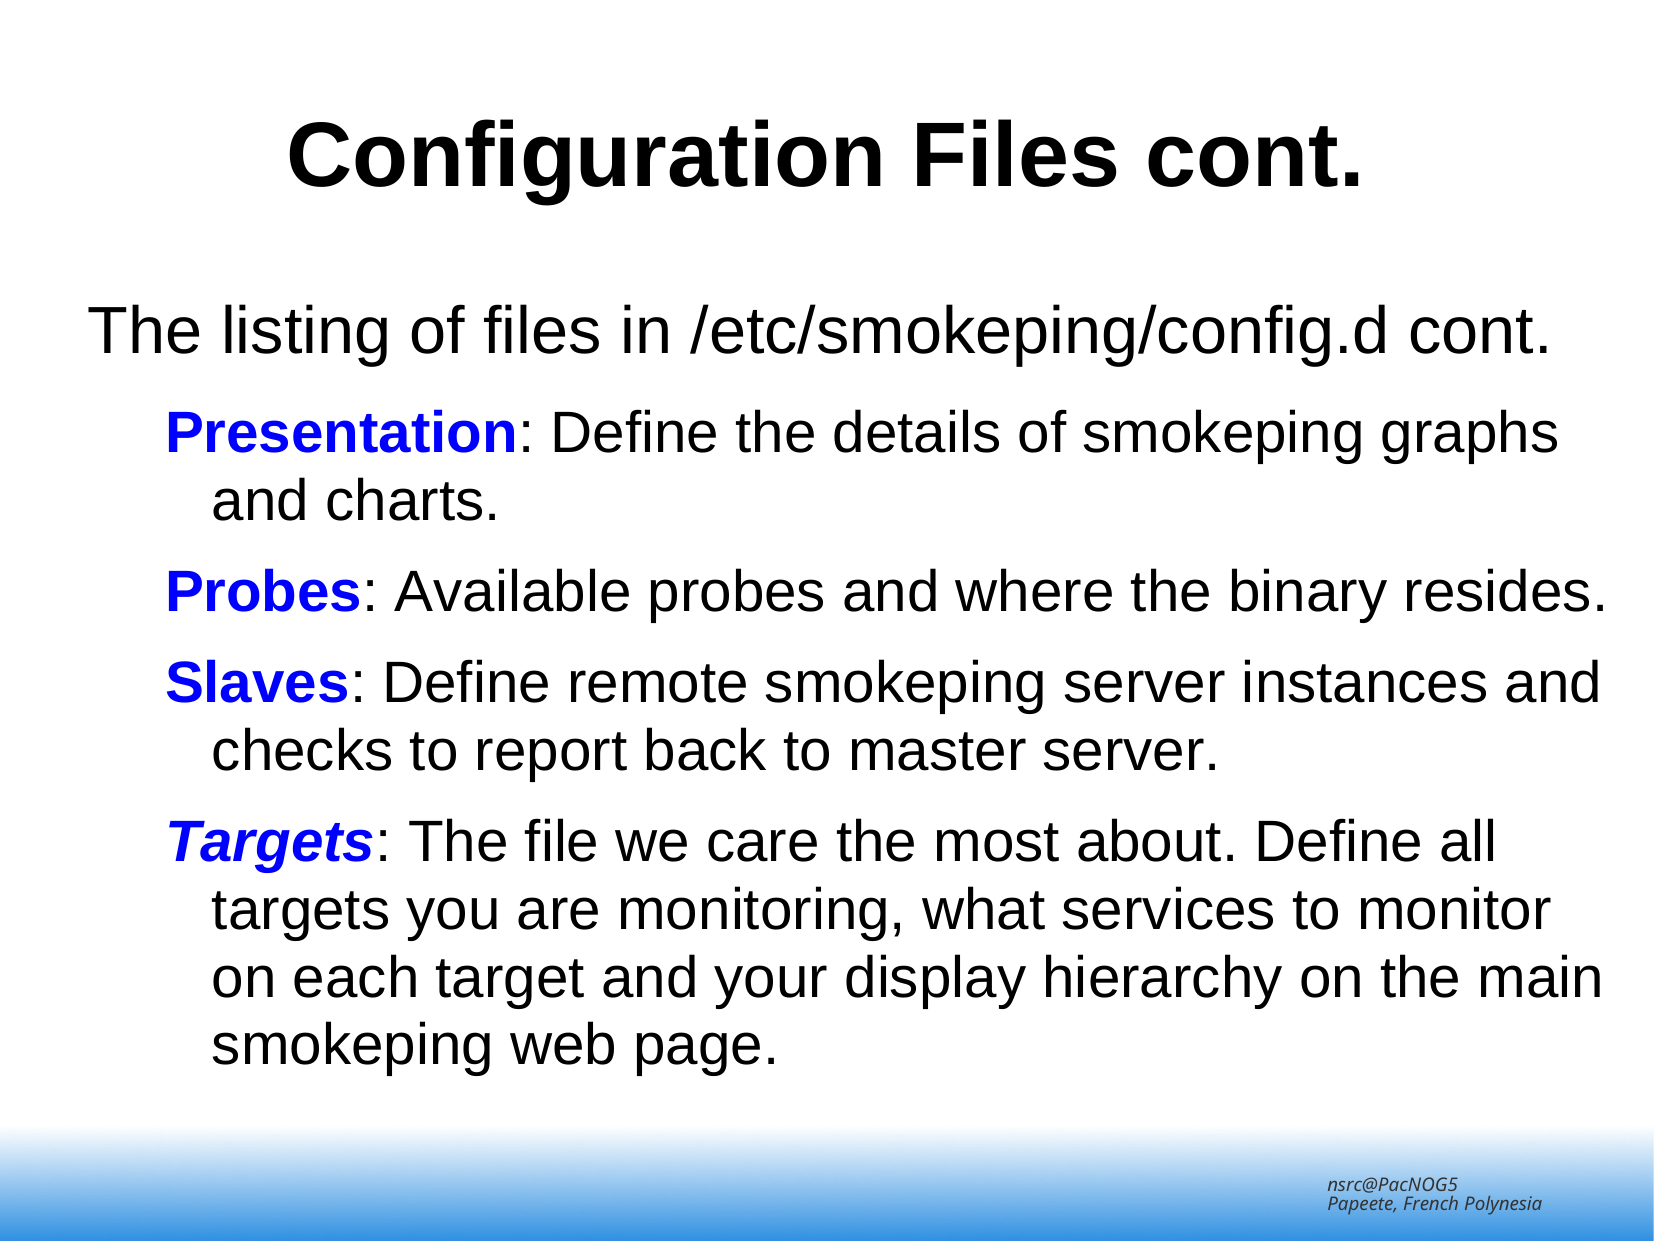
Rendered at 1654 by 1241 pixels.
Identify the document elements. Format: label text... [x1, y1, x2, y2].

title Configuration Files cont. [82, 56, 1571, 249]
list The listing of files in /etc/smokeping/config.d cont. Presentation: Define the details of smokeping graphs and charts. Probes: Available probes and where the binary resides. Slaves: Define remote smokeping server instances and checks to report back to master server. Targets: The file we care the most about. Define all targets you are monitoring, what services to monitor on each target and your display hierarchy on the main smokeping web page. [70, 290, 1613, 1094]
picture [0, 1124, 1654, 1241]
